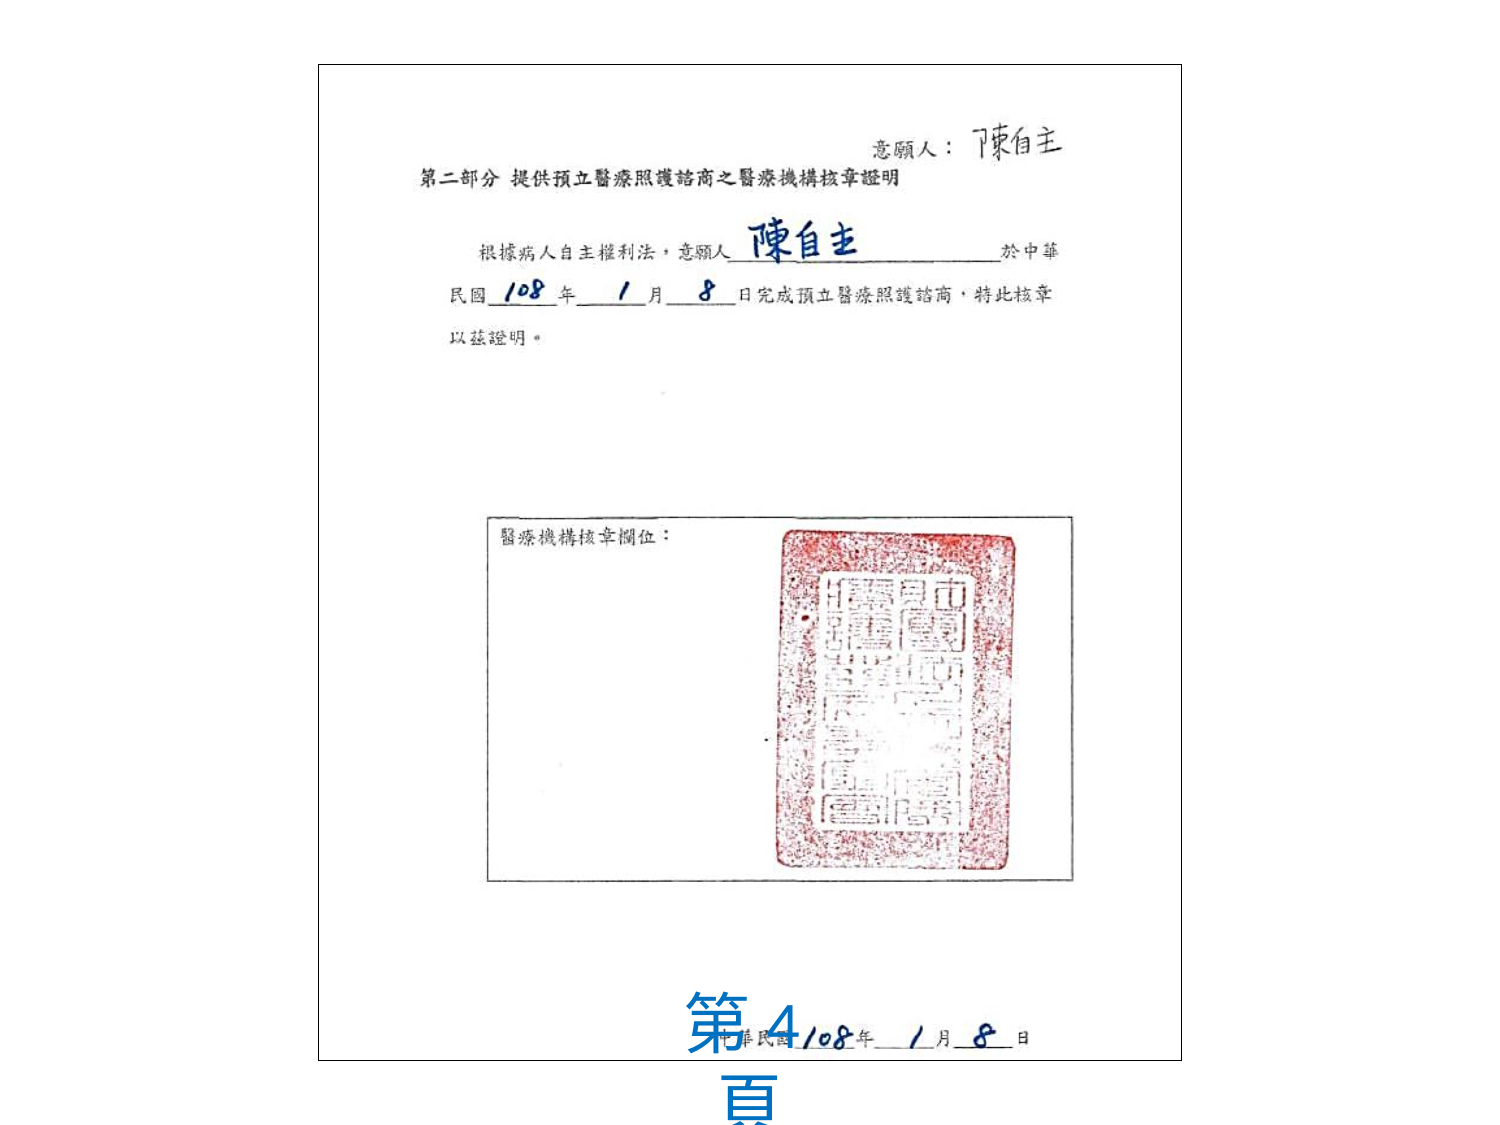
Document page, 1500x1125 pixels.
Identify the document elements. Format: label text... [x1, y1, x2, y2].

text_box 第4頁 [648, 974, 852, 1125]
picture [318, 64, 1182, 1061]
